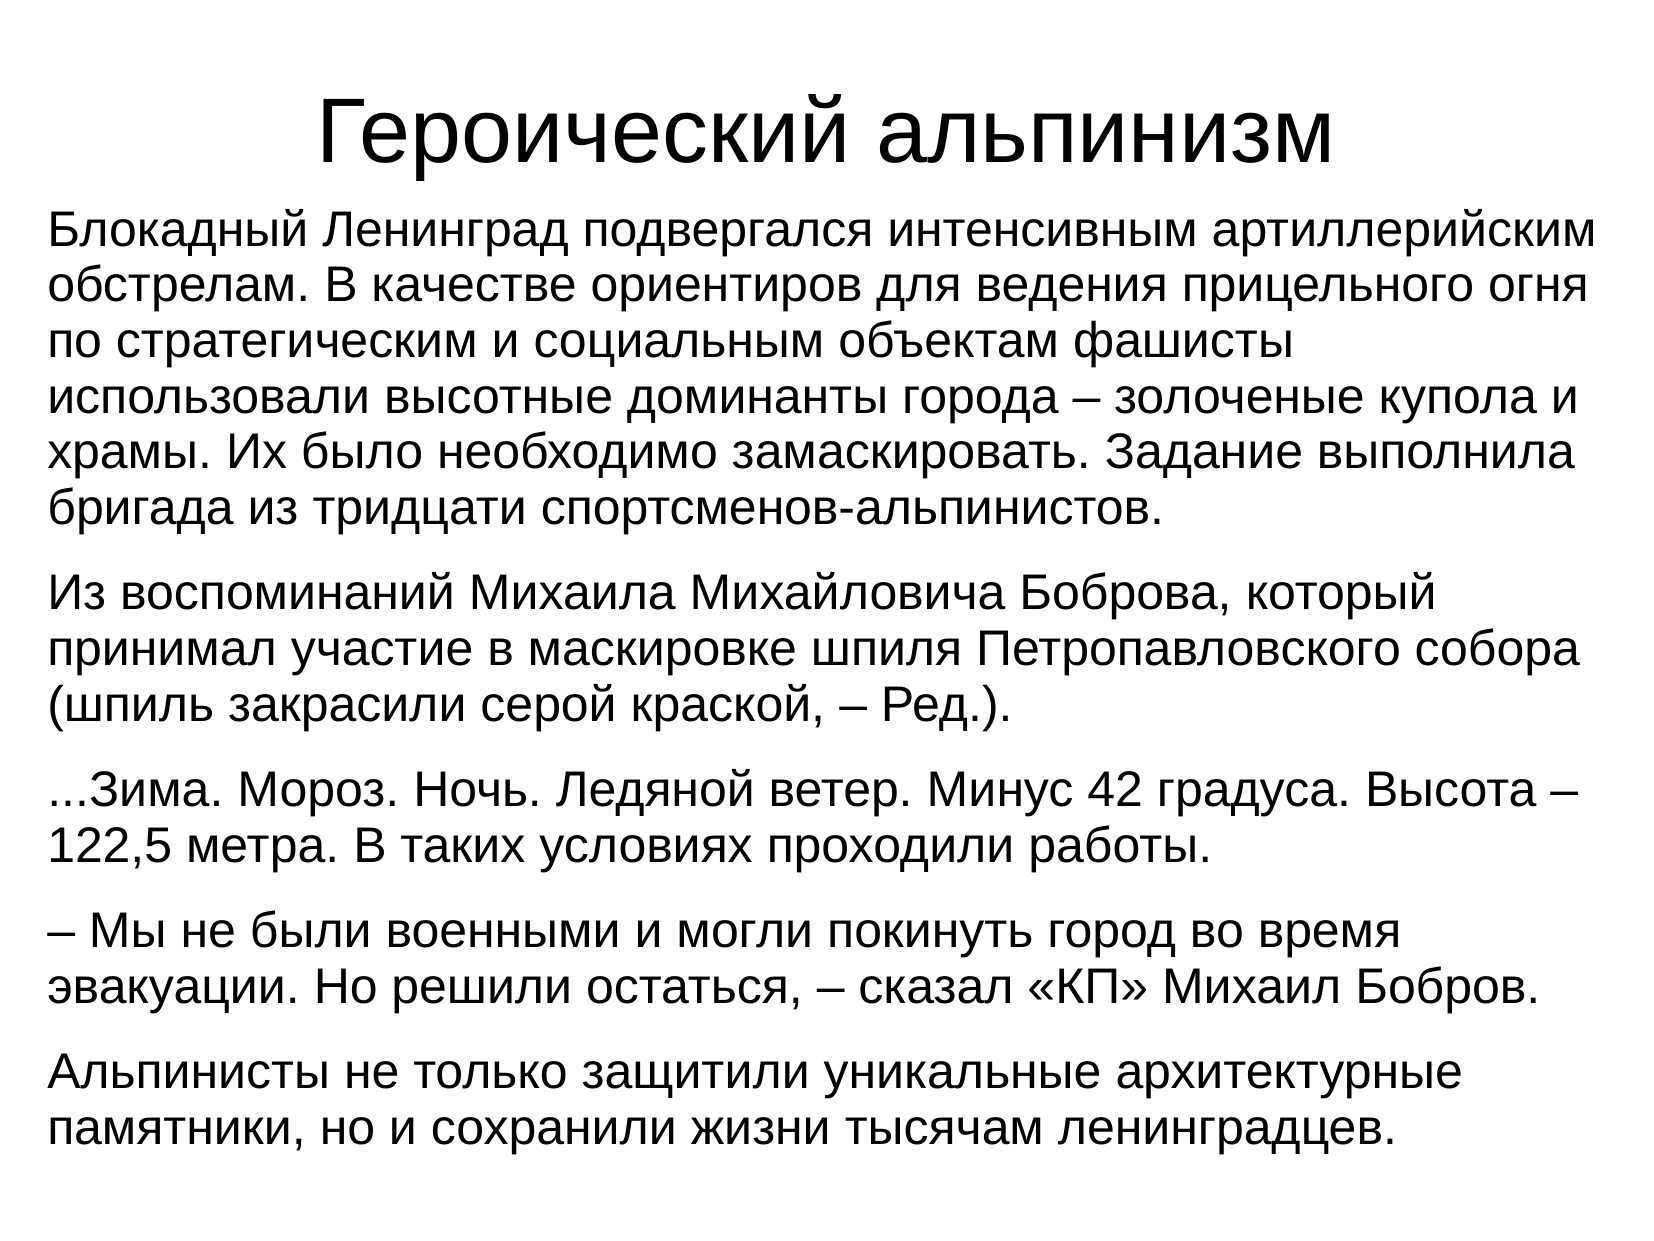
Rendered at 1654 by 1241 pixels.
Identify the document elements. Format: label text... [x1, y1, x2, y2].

list Блокадный Ленинград подвергался интенсивным артиллерийским обстрелам. В качестве ориентиров для ведения прицельного огня по стратегическим и социальным объектам фашисты использовали высотные доминанты города – золоченые купола и храмы. Их было необходимо замаскировать. Задание выполнила бригада из тридцати спортсменов-альпинистов. Из воспоминаний Михаила Михайловича Боброва, который принимал участие в маскировке шпиля Петропавловского собора (шпиль закрасили серой краской, – Ред.). ...Зима. Мороз. Ночь. Ледяной ветер. Минус 42 градуса. Высота – 122,5 метра. В таких условиях проходили работы. – Мы не были военными и могли покинуть город во время эвакуации. Но решили остаться, – сказал «КП» Михаил Бобров. Альпинисты не только защитили уникальные архитектурные памятники, но и сохранили жизни тысячам ленинградцев. [47, 200, 1630, 1229]
title Героический альпинизм [82, 49, 1571, 200]
